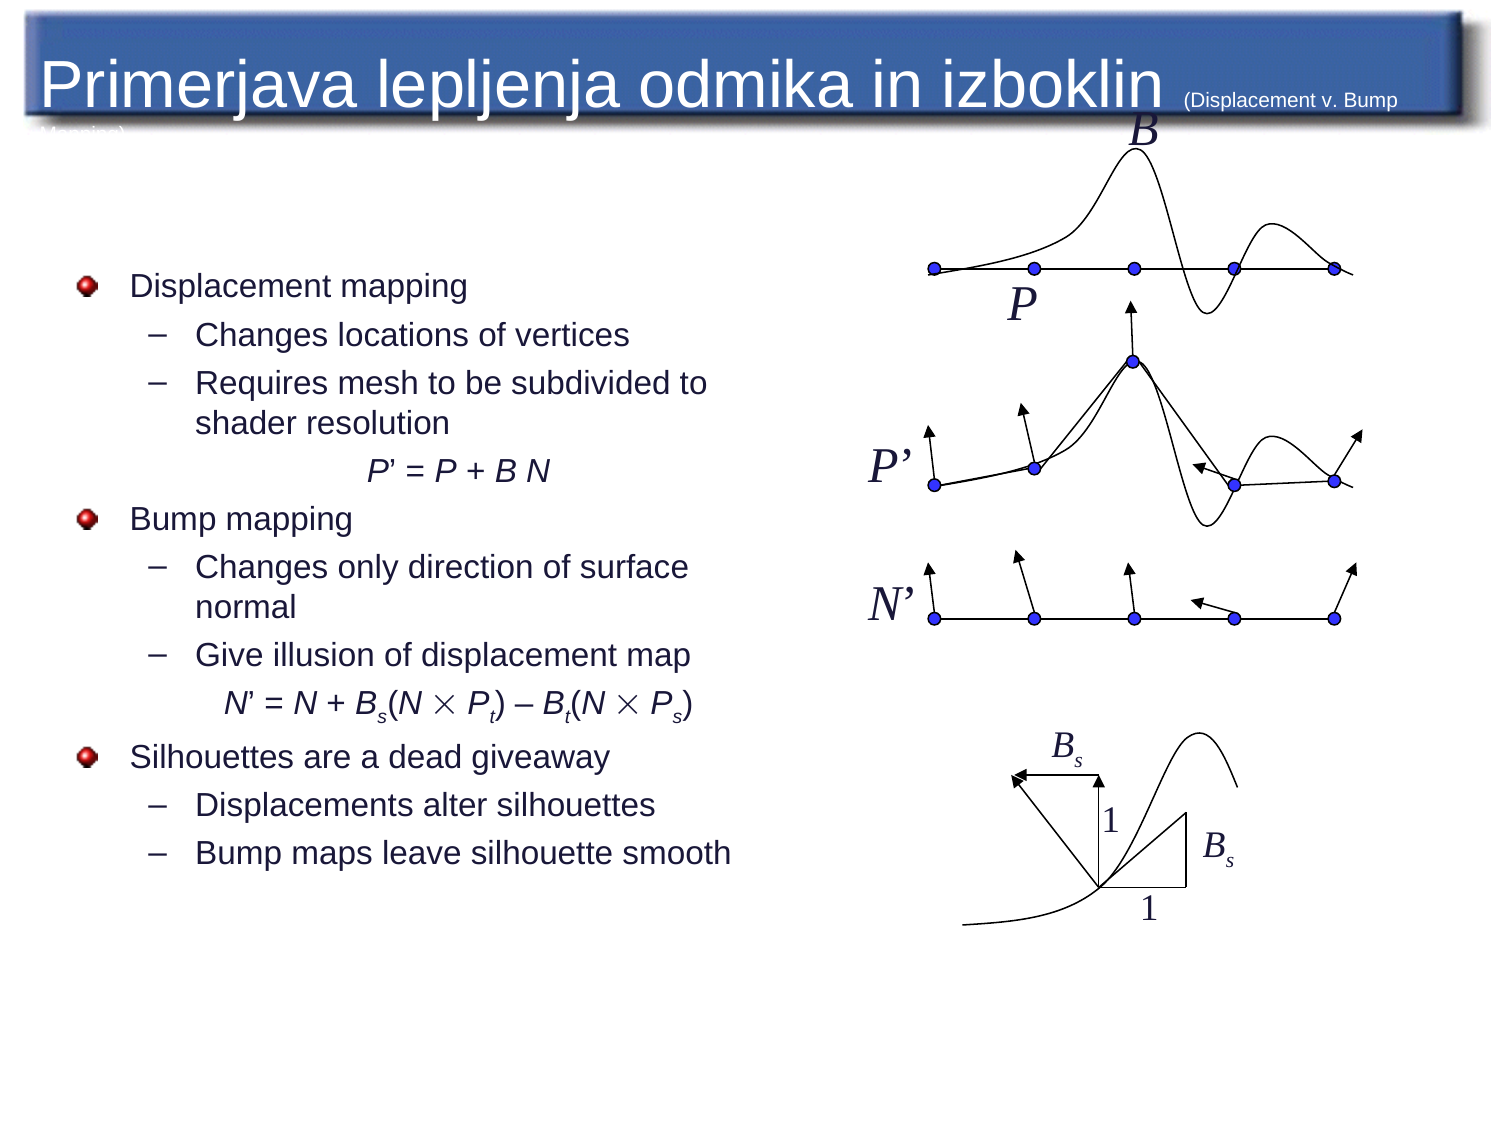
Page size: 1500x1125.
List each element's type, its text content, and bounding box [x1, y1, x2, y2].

text_box B [1113, 87, 1174, 163]
text_box [1228, 612, 1241, 625]
title Primerjava lepljenja odmika in izboklin (Displacement v. Bump Mapping) [24, 33, 1500, 154]
text_box [1028, 462, 1041, 475]
text_box N’ [853, 562, 934, 638]
text_box [1228, 479, 1241, 492]
text_box 1 [1086, 787, 1135, 848]
text_box 1 [1125, 874, 1174, 936]
text_box [1228, 262, 1239, 275]
text_box [1328, 612, 1341, 625]
list Displacement mapping Changes locations of vertices Requires mesh to be subdivided to shader resolution P’ = P + B N Bump mapping Changes only direction of surface normal Give illusion of displacement map N’ = N + Bs(N  Pt) – Bt(N  Ps) Silhouettes are a dead giveaway Displacements alter silhouettes Bump maps leave silhouette smooth [58, 257, 784, 1020]
text_box [931, 479, 941, 492]
text_box P [992, 262, 1053, 338]
text_box [1332, 262, 1341, 268]
text_box P’ [853, 424, 931, 501]
text_box [1126, 355, 1139, 369]
text_box Bs [1188, 812, 1250, 880]
text_box [1028, 612, 1041, 625]
text_box [1128, 262, 1141, 276]
text_box [1328, 265, 1341, 276]
text_box Bs [1036, 712, 1098, 780]
text_box [1328, 475, 1341, 488]
text_box [928, 262, 941, 273]
picture [23, 8, 1491, 135]
text_box [934, 612, 941, 625]
text_box [1128, 612, 1141, 625]
